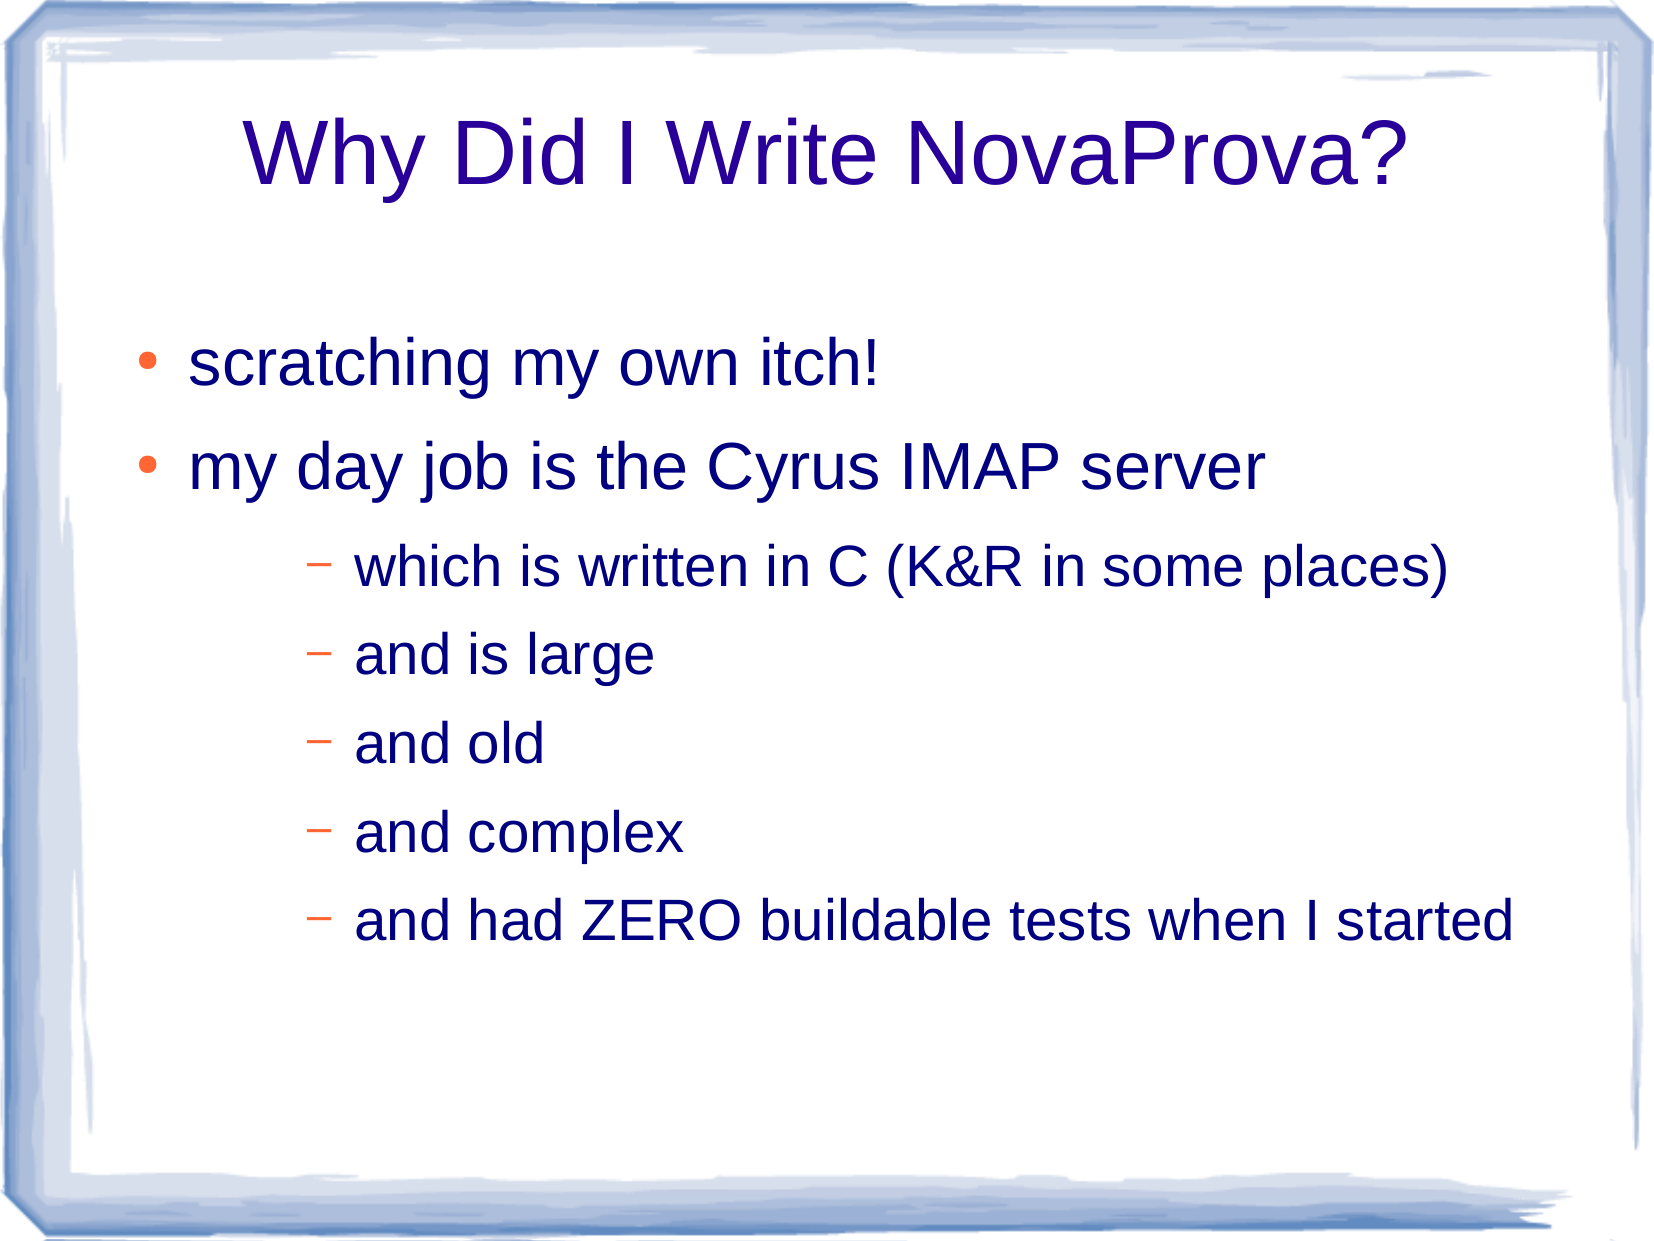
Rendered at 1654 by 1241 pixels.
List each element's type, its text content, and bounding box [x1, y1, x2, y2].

title Why Did I Write NovaProva? [82, 56, 1571, 250]
list scratching my own itch! my day job is the Cyrus IMAP server which is written in C (K&R in some places) and is large and old and complex and had ZERO buildable tests when I started [118, 324, 1571, 1129]
picture [0, 0, 1654, 1241]
